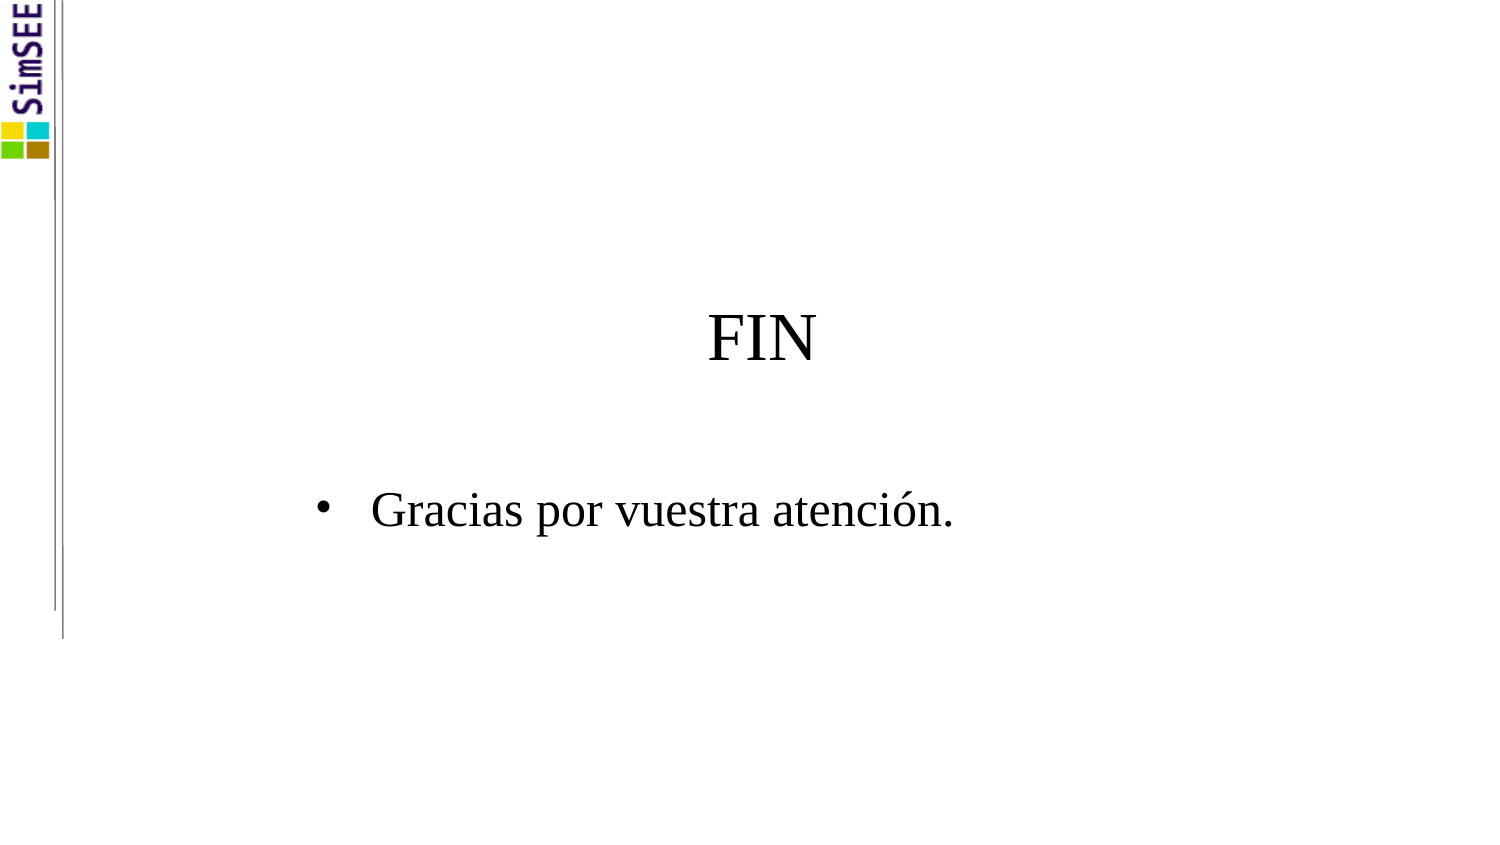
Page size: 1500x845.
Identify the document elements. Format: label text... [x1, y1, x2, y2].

list Gracias por vuestra atención. [300, 469, 1338, 582]
picture [0, 121, 51, 160]
picture [0, 3, 52, 116]
title FIN [125, 262, 1401, 404]
